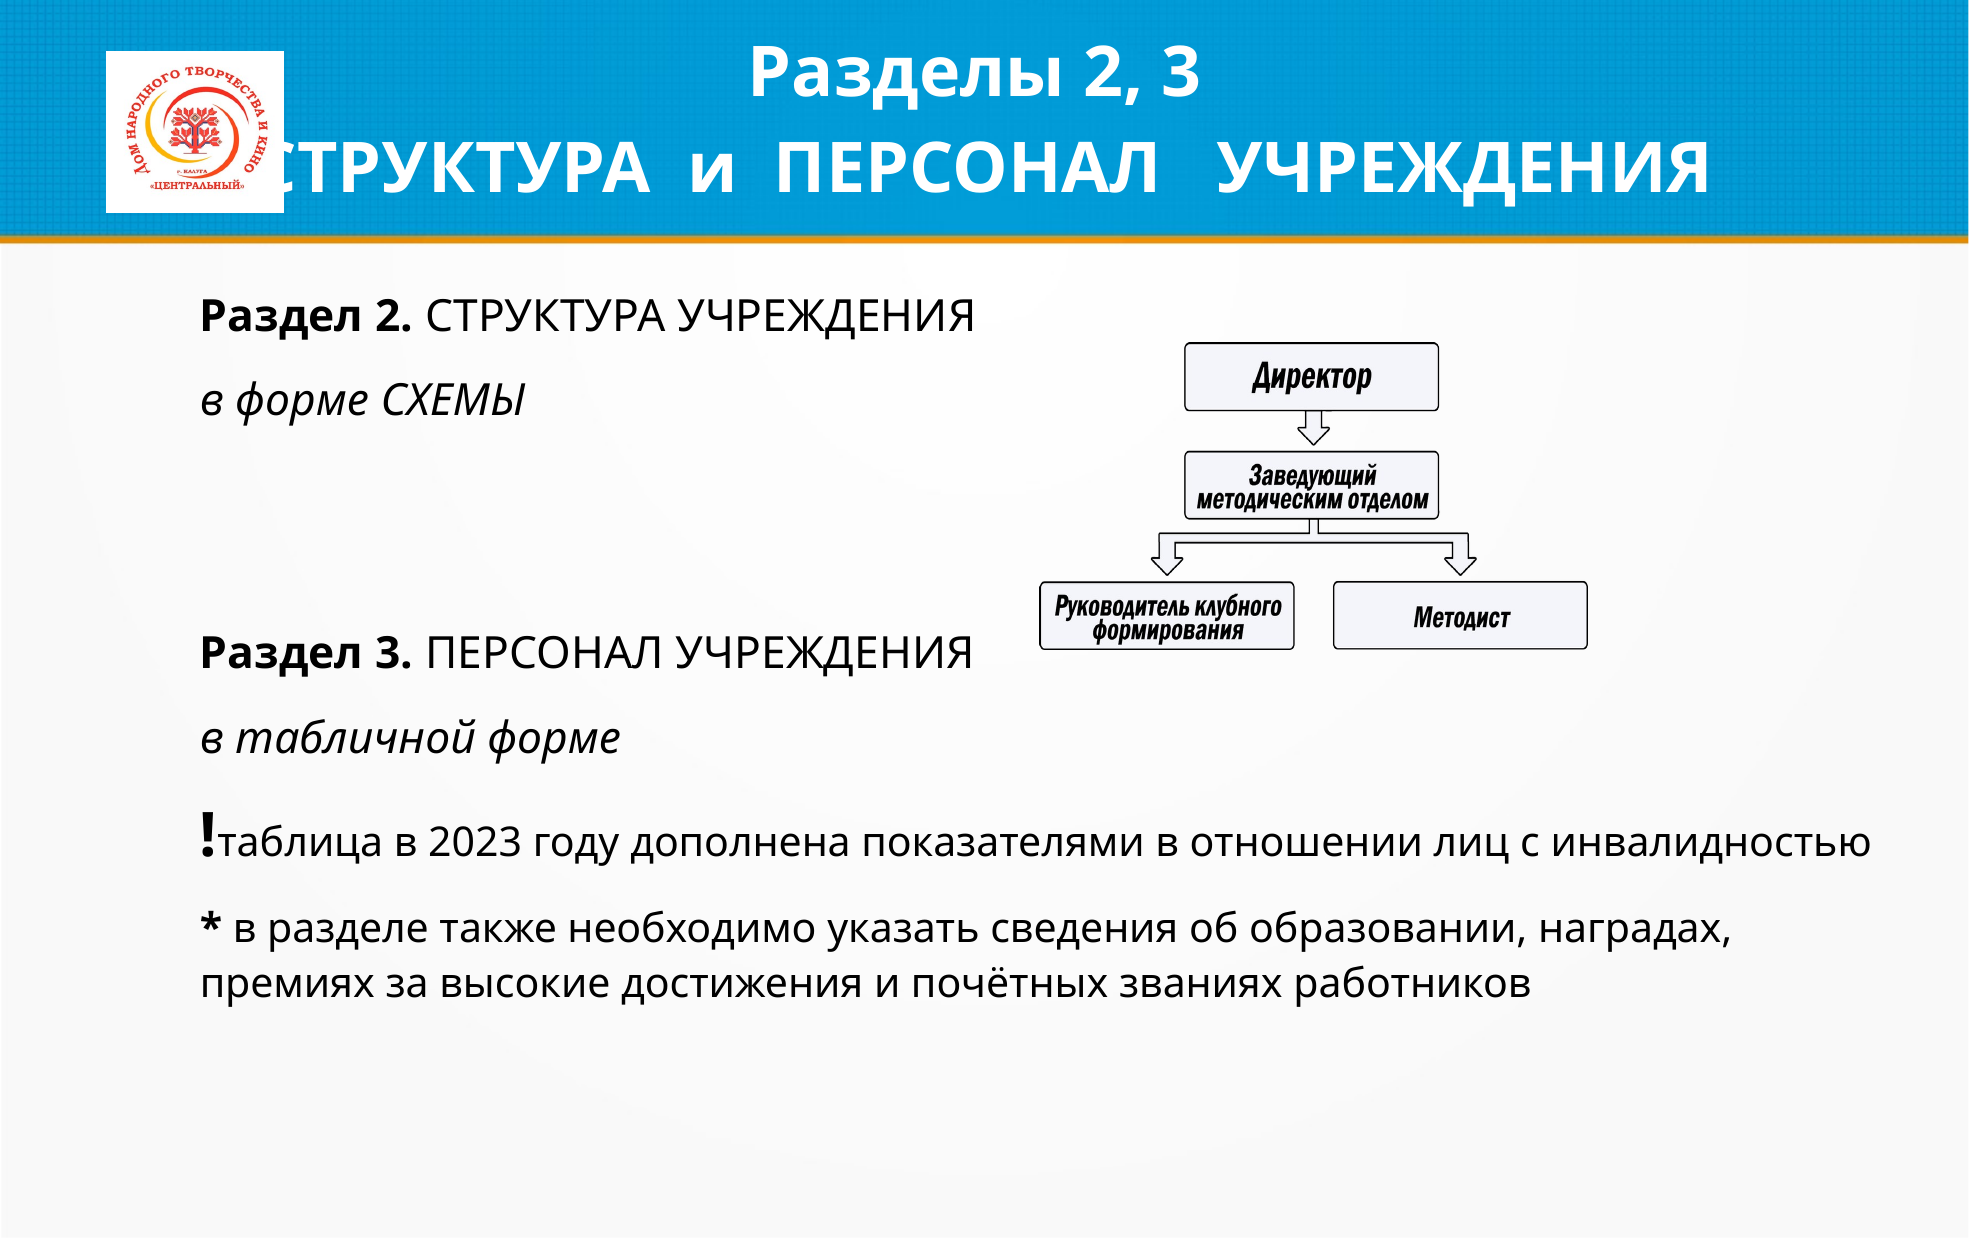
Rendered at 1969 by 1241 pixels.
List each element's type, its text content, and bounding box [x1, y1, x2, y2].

picture [107, 52, 284, 212]
title Разделы 2, 3 СТРУКТУРА и ПЕРСОНАЛ УЧРЕЖДЕНИЯ [98, 19, 1870, 213]
picture [0, 233, 1969, 1241]
list Раздел 2. СТРУКТУРА УЧРЕЖДЕНИЯ в форме СХЕМЫ Раздел 3. ПЕРСОНАЛ УЧРЕЖДЕНИЯ в табличной форме !таблица в 2023 году дополнена показателями в отношении лиц с инвалидностью * в разделе также необходимо указать сведения об образовании, наградах, премиях за высокие достижения и почётных званиях работников [141, 283, 1902, 1063]
